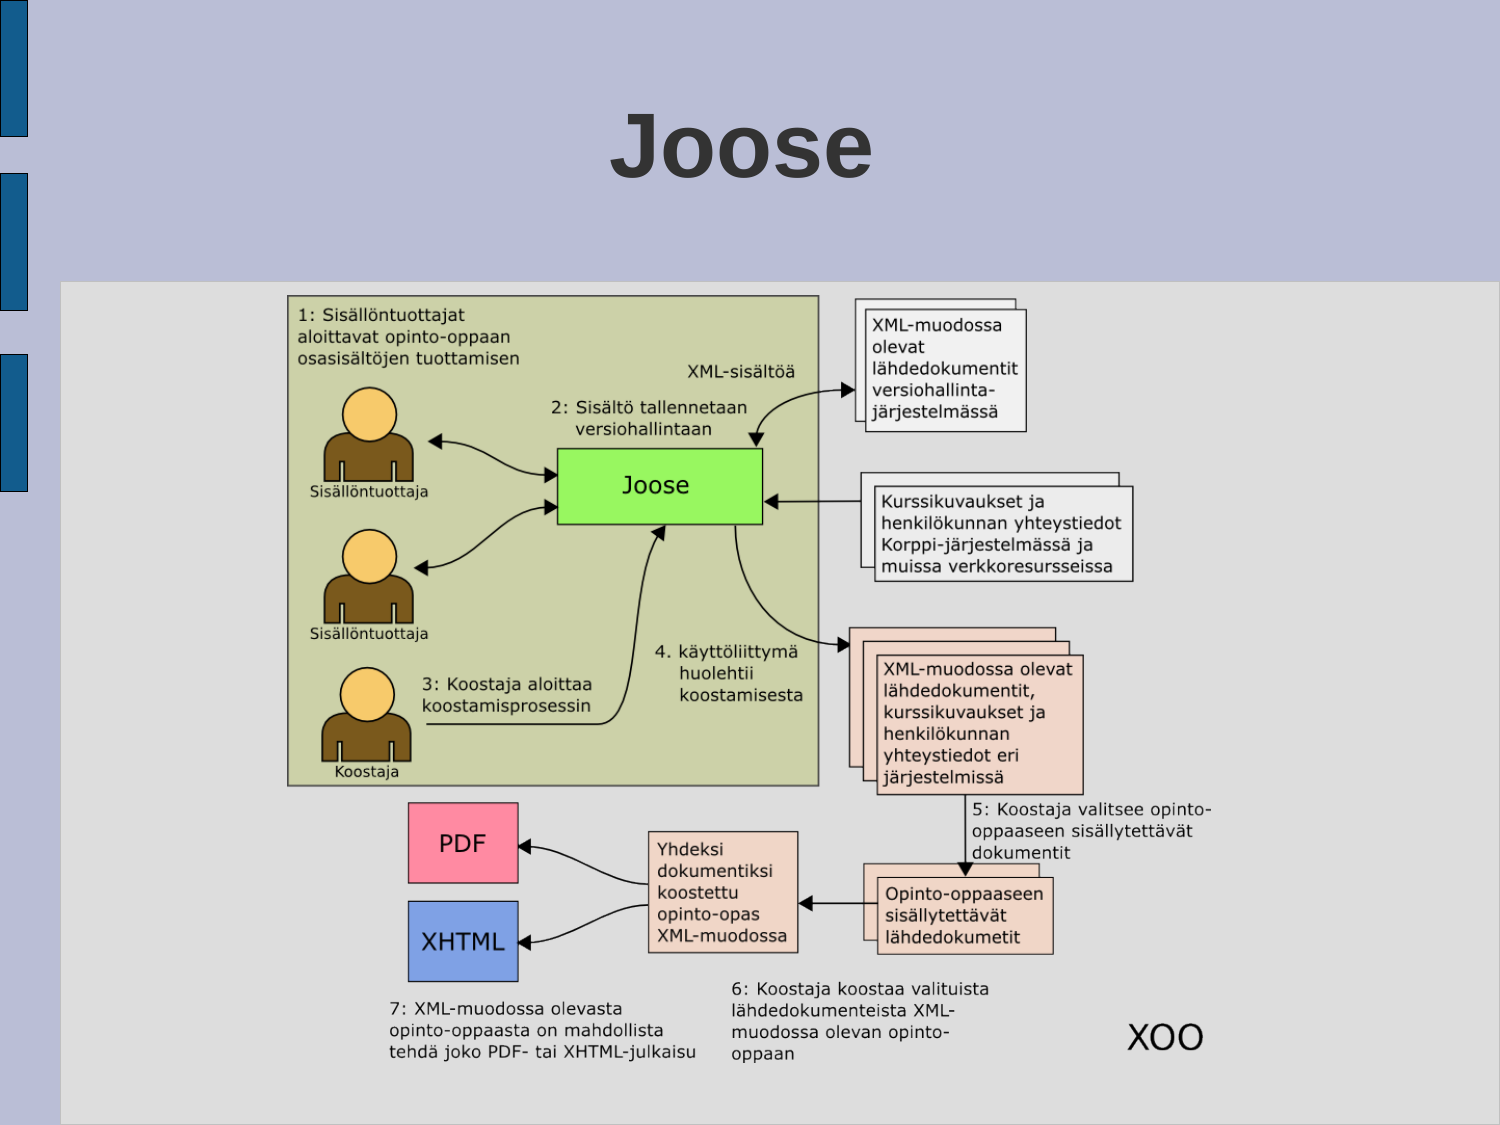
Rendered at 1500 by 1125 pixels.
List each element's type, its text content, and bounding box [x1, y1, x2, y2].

picture [287, 295, 1211, 1063]
title Joose [67, 59, 1418, 233]
